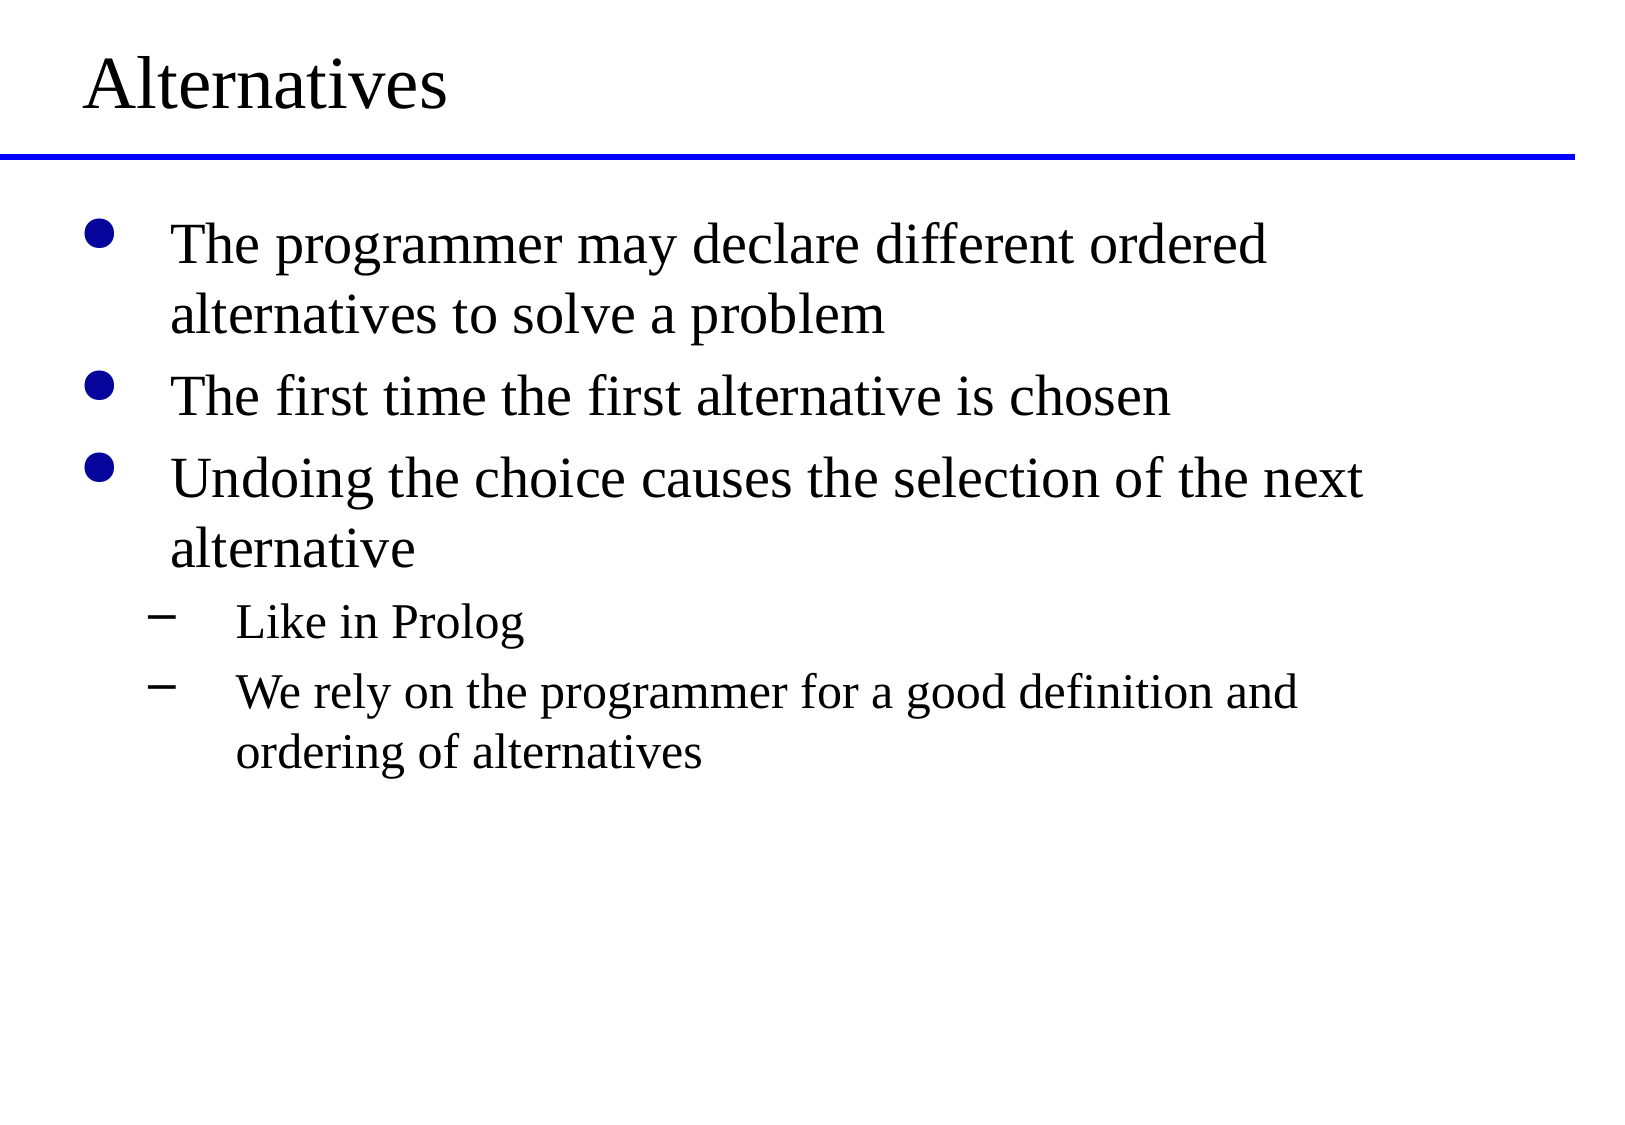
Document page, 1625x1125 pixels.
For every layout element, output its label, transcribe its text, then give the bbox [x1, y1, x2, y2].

title Alternatives [67, 27, 1544, 131]
list The programmer may declare different ordered alternatives to solve a problem The first time the first alternative is chosen Undoing the choice causes the selection of the next alternative Like in Prolog We rely on the programmer for a good definition and ordering of alternatives [67, 198, 1478, 1061]
